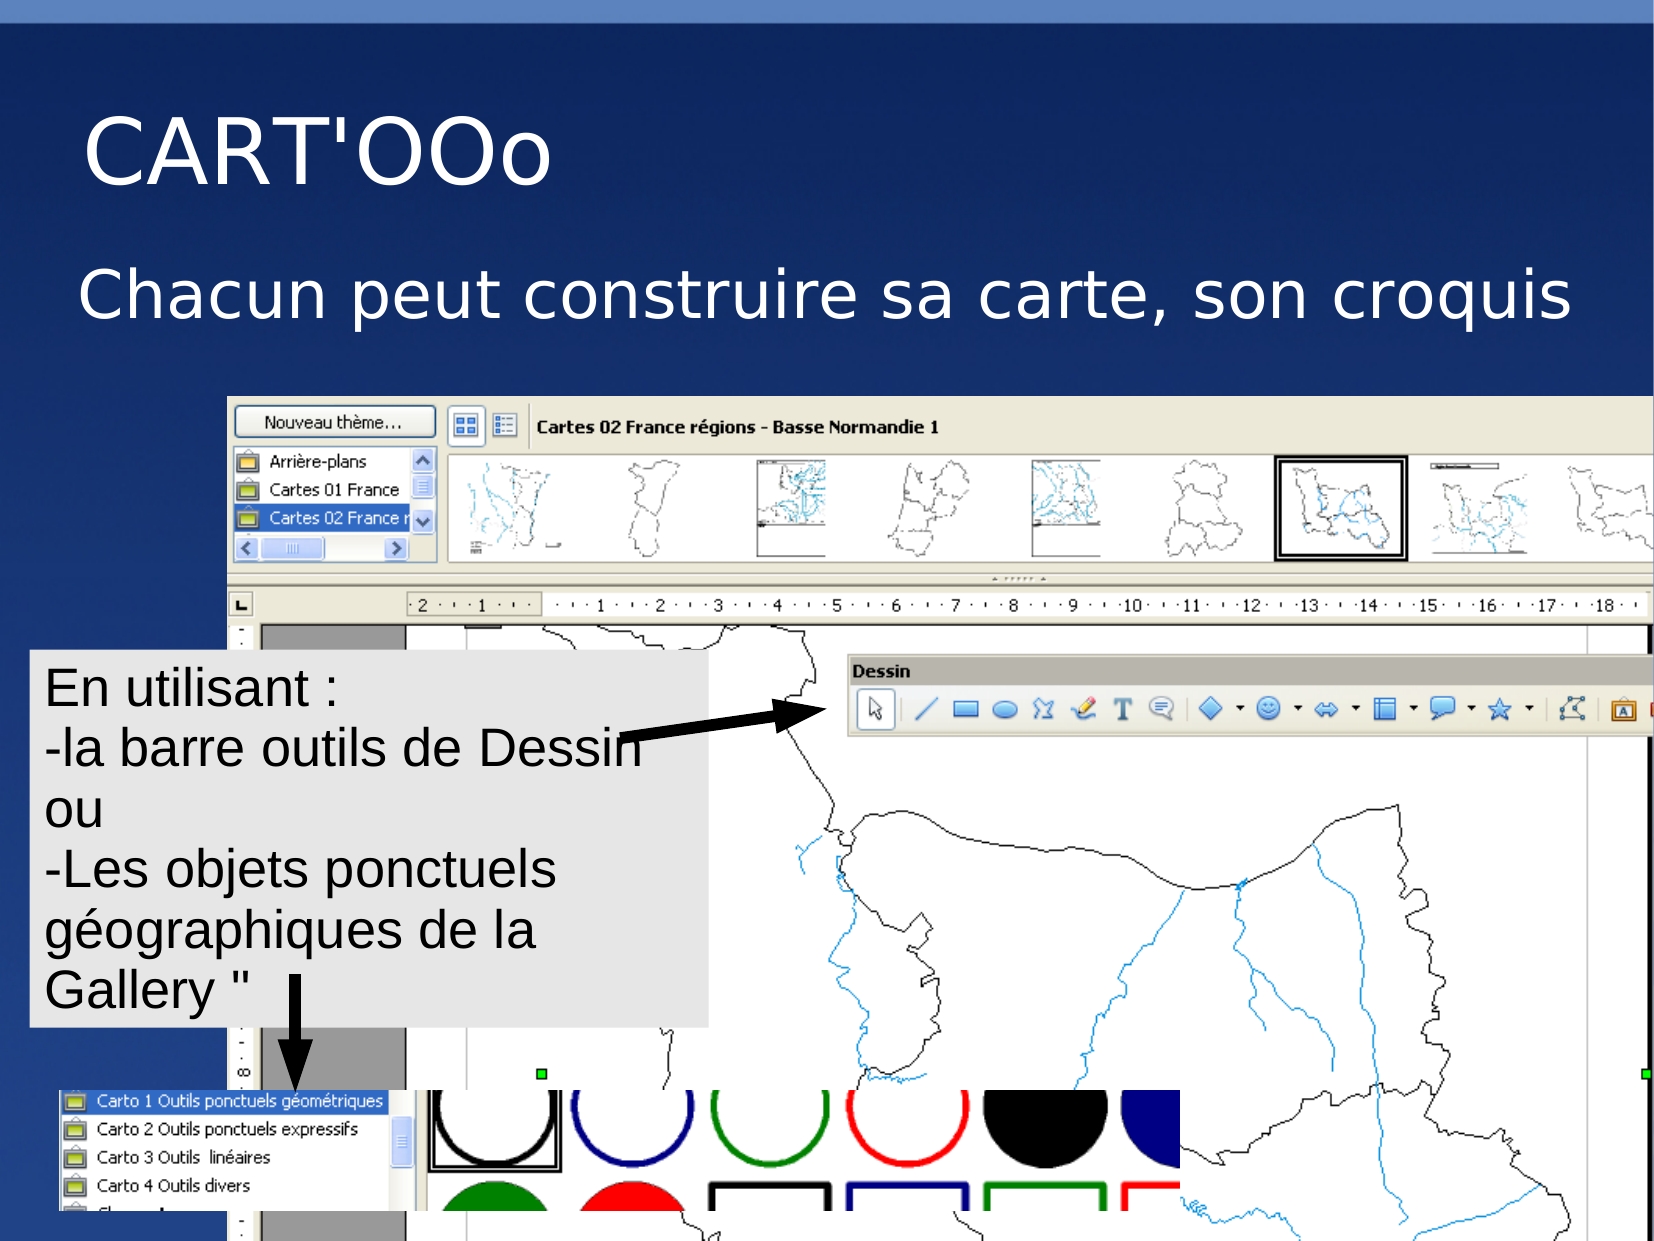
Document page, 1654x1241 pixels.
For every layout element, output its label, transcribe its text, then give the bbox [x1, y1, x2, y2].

picture [0, 384, 1654, 1241]
subtitle Chacun peut construire sa carte, son croquis [0, 206, 1654, 384]
title CART'OOo [82, 56, 1571, 206]
picture [0, 0, 1654, 206]
text_box En utilisant : -la barre outils de Dessin ou -Les objets ponctuels géographiques de la Gallery " [29, 649, 709, 1028]
